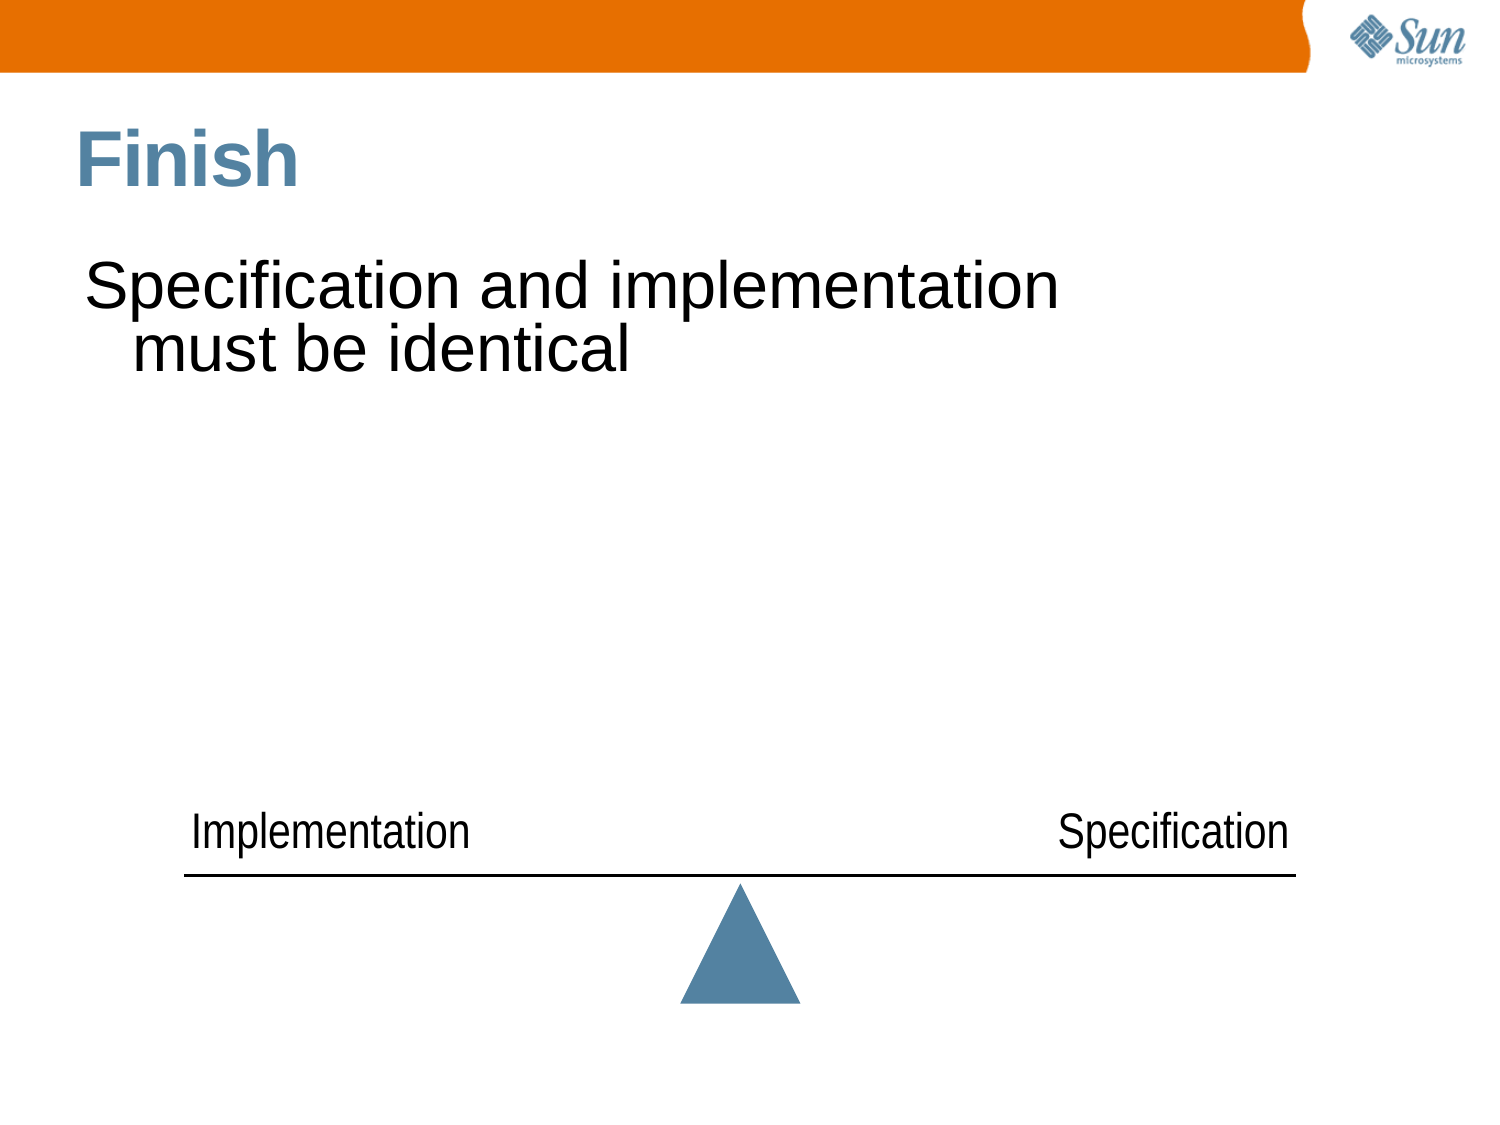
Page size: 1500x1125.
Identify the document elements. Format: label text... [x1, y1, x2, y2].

title Finish [75, 122, 1438, 228]
text_box [680, 883, 801, 1004]
text_box Specification [1057, 809, 1290, 866]
text_box Implementation [190, 809, 472, 866]
list Specification and implementation must be identical [64, 257, 1402, 1017]
picture [0, 0, 1500, 75]
